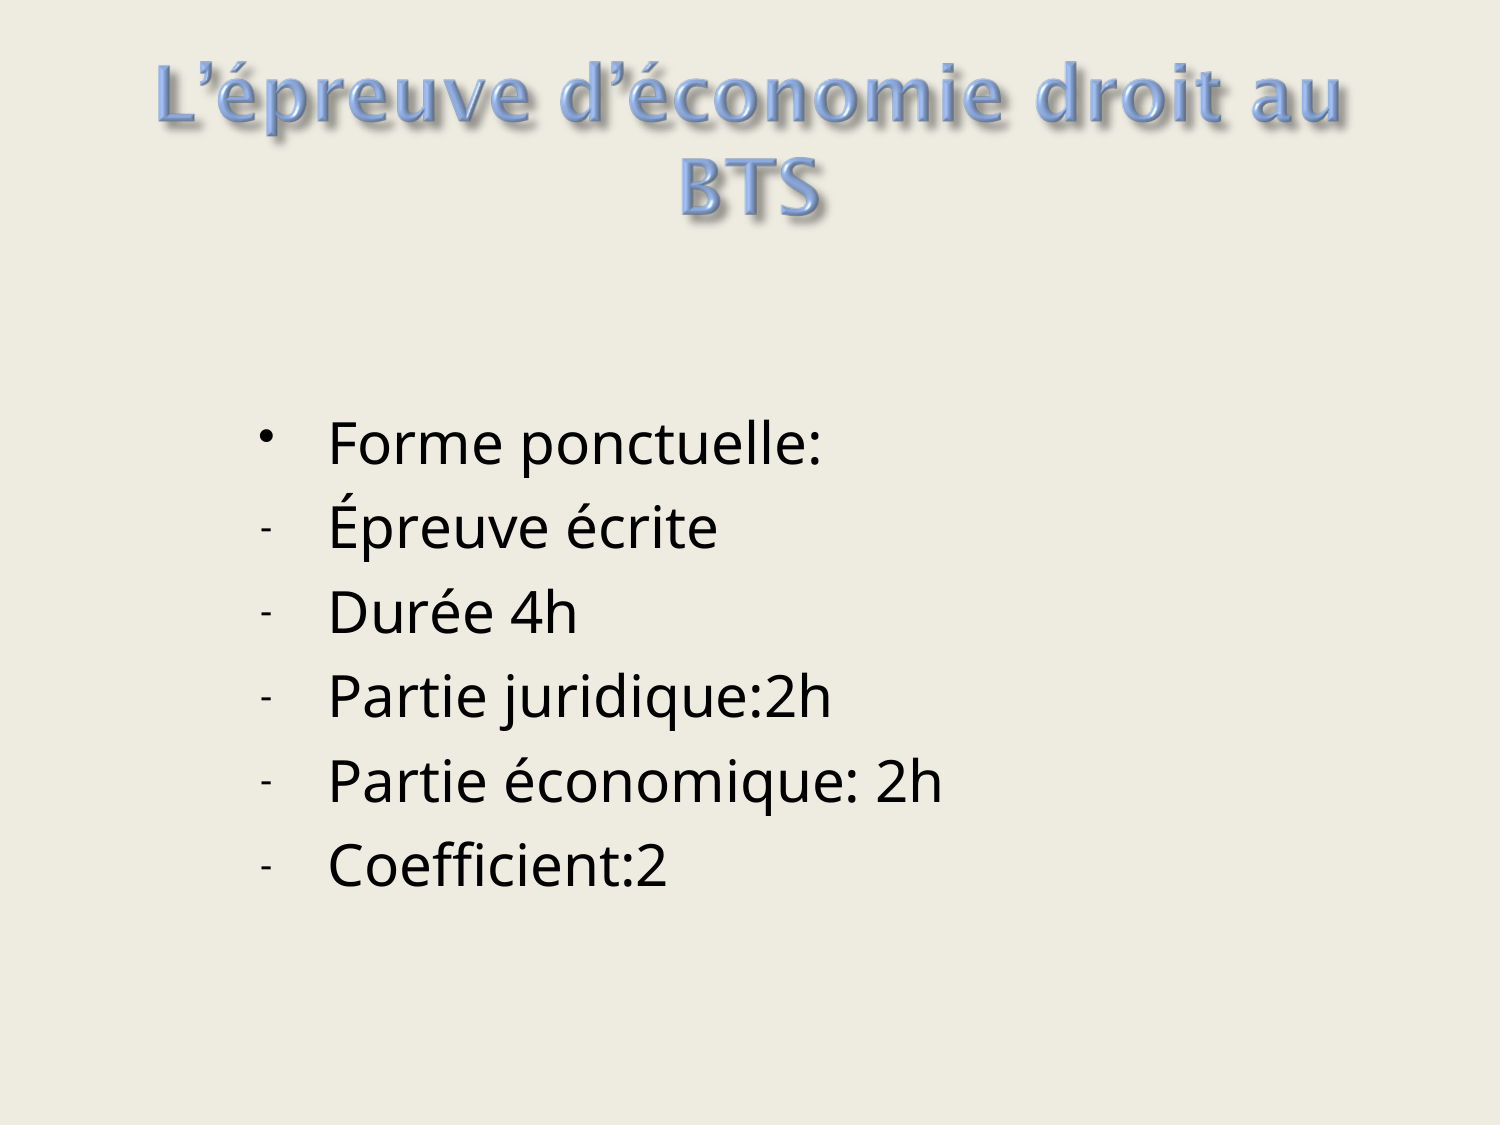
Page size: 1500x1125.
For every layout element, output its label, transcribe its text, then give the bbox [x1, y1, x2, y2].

list Forme ponctuelle: Épreuve écrite Durée 4h Partie juridique:2h Partie économique: 2h Coefficient:2 [222, 398, 1172, 1125]
text_box [73, 16, 1438, 254]
